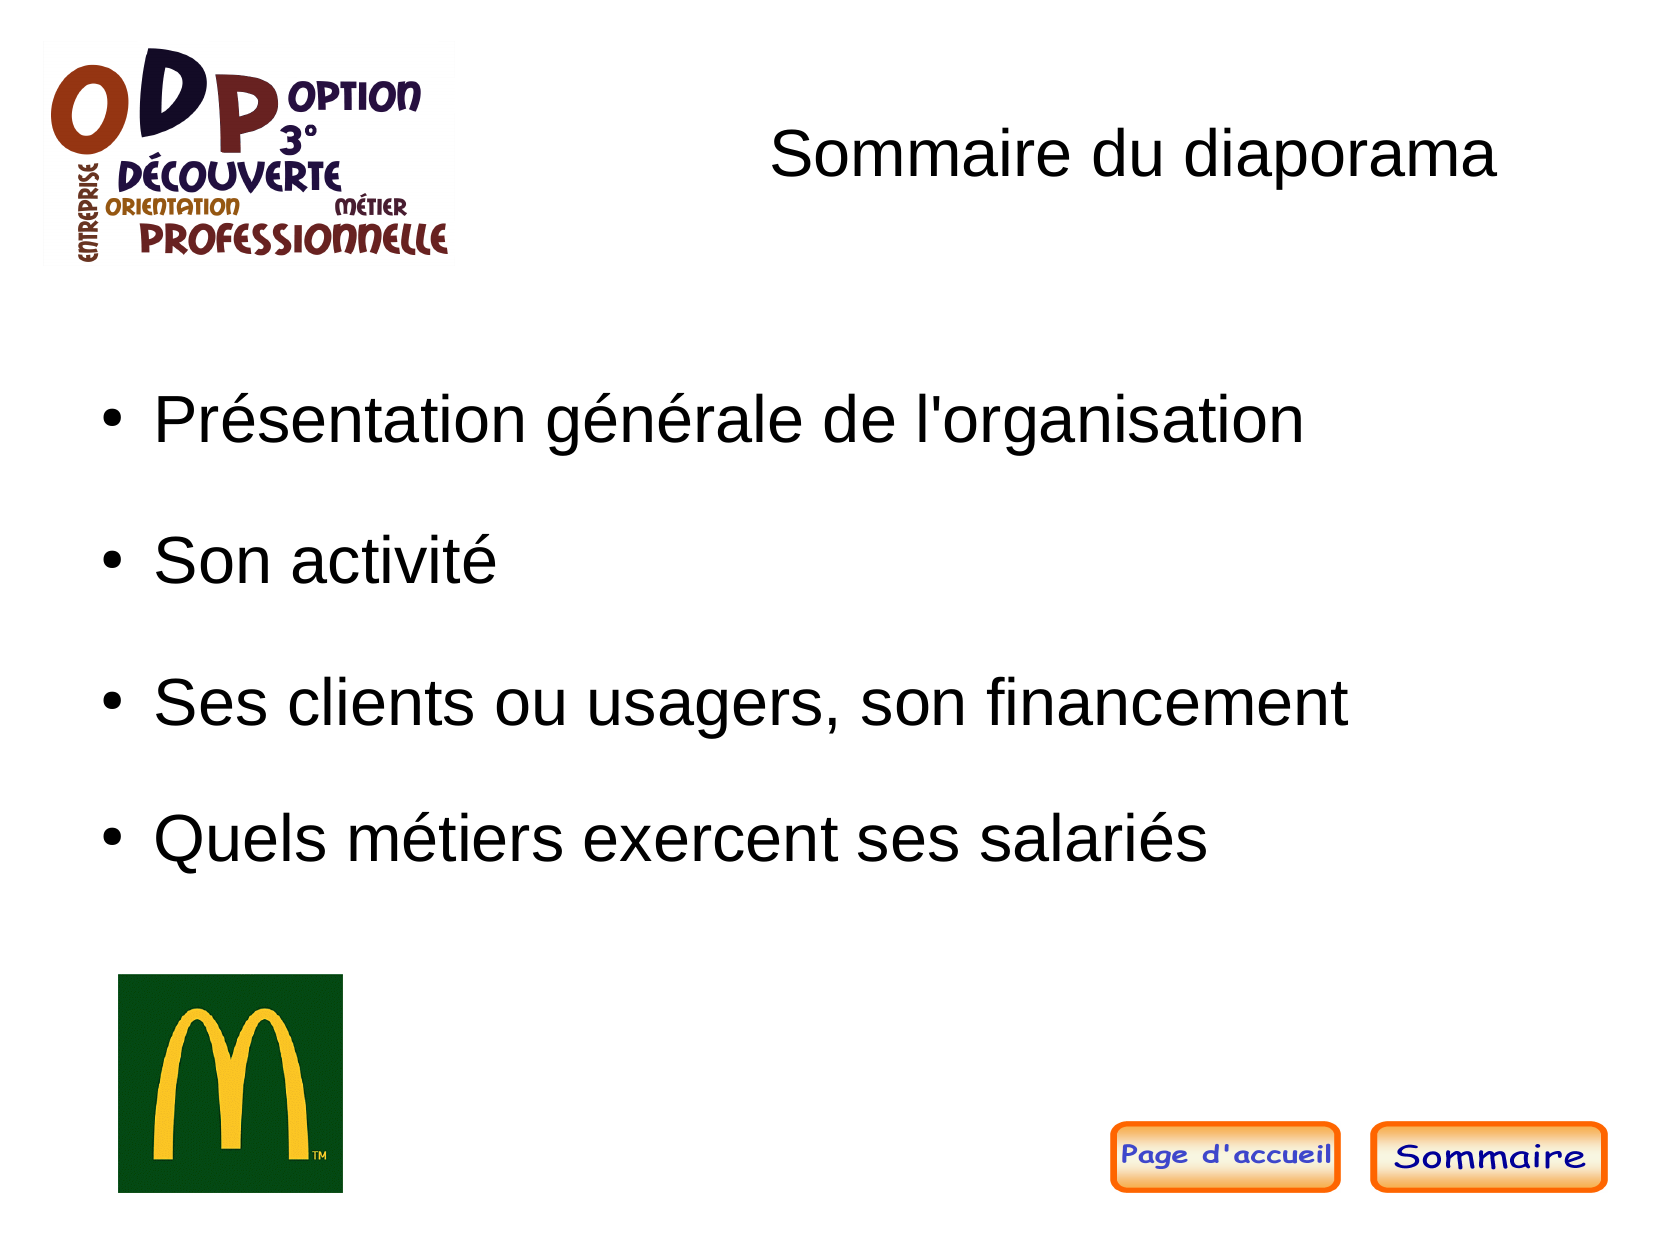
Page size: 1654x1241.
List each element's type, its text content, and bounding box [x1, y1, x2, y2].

list Quels métiers exercent ses salariés [82, 801, 1571, 880]
list Son activité [82, 523, 1571, 599]
picture [1110, 1121, 1341, 1193]
title Sommaire du diaporama [637, 49, 1630, 257]
list Présentation générale de l'organisation [82, 381, 1571, 457]
list Ses clients ou usagers, son financement [82, 665, 1571, 741]
picture [118, 974, 343, 1193]
picture [43, 41, 455, 266]
picture [1370, 1121, 1608, 1193]
